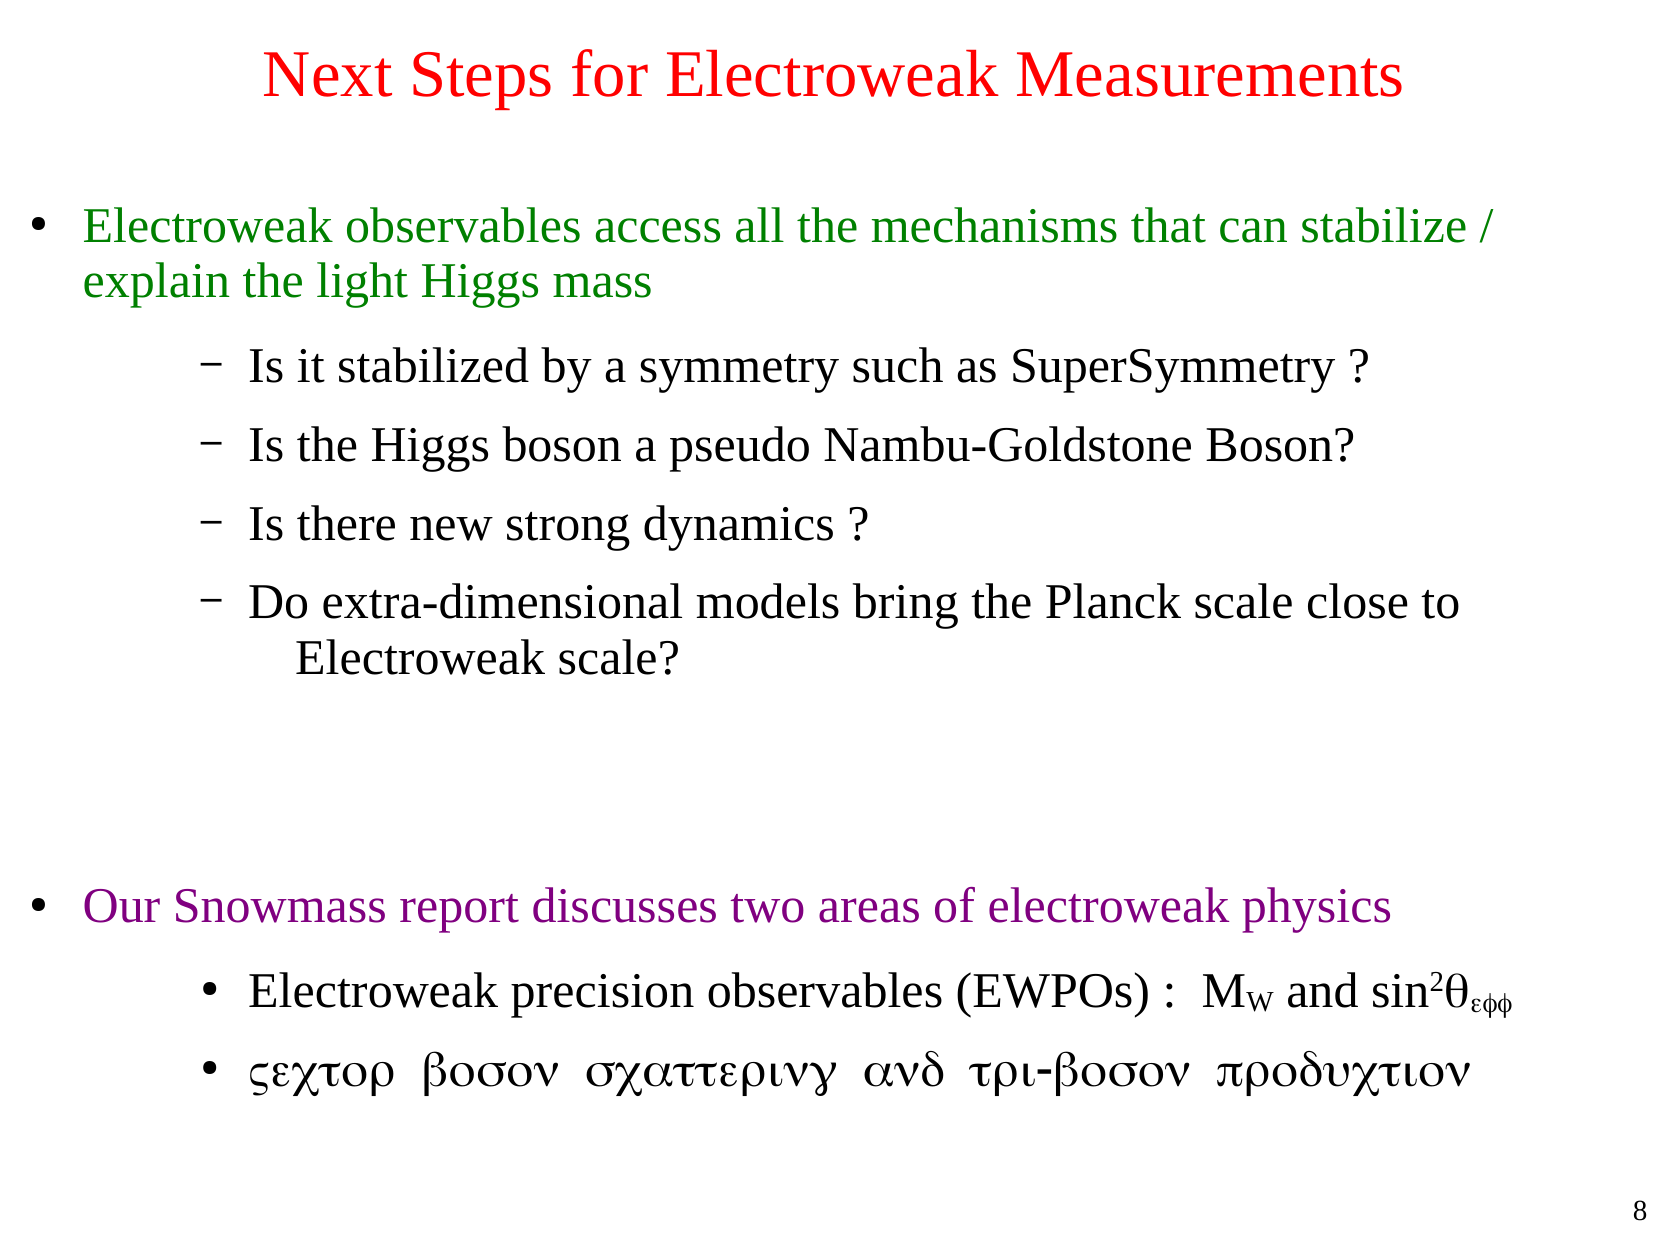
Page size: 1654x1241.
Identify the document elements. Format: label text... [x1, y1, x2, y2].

list Electroweak observables access all the mechanisms that can stabilize / explain the light Higgs mass Is it stabilized by a symmetry such as SuperSymmetry ? Is the Higgs boson a pseudo Nambu-Goldstone Boson? Is there new strong dynamics ? Do extra-dimensional models bring the Planck scale close to Electroweak scale? Our Snowmass report discusses two areas of electroweak physics Electroweak precision observables (EWPOs) : MW and sin2θeff Vector boson scattering and tri-boson production [11, 197, 1647, 1241]
title Next Steps for Electroweak Measurements [128, 5, 1541, 144]
